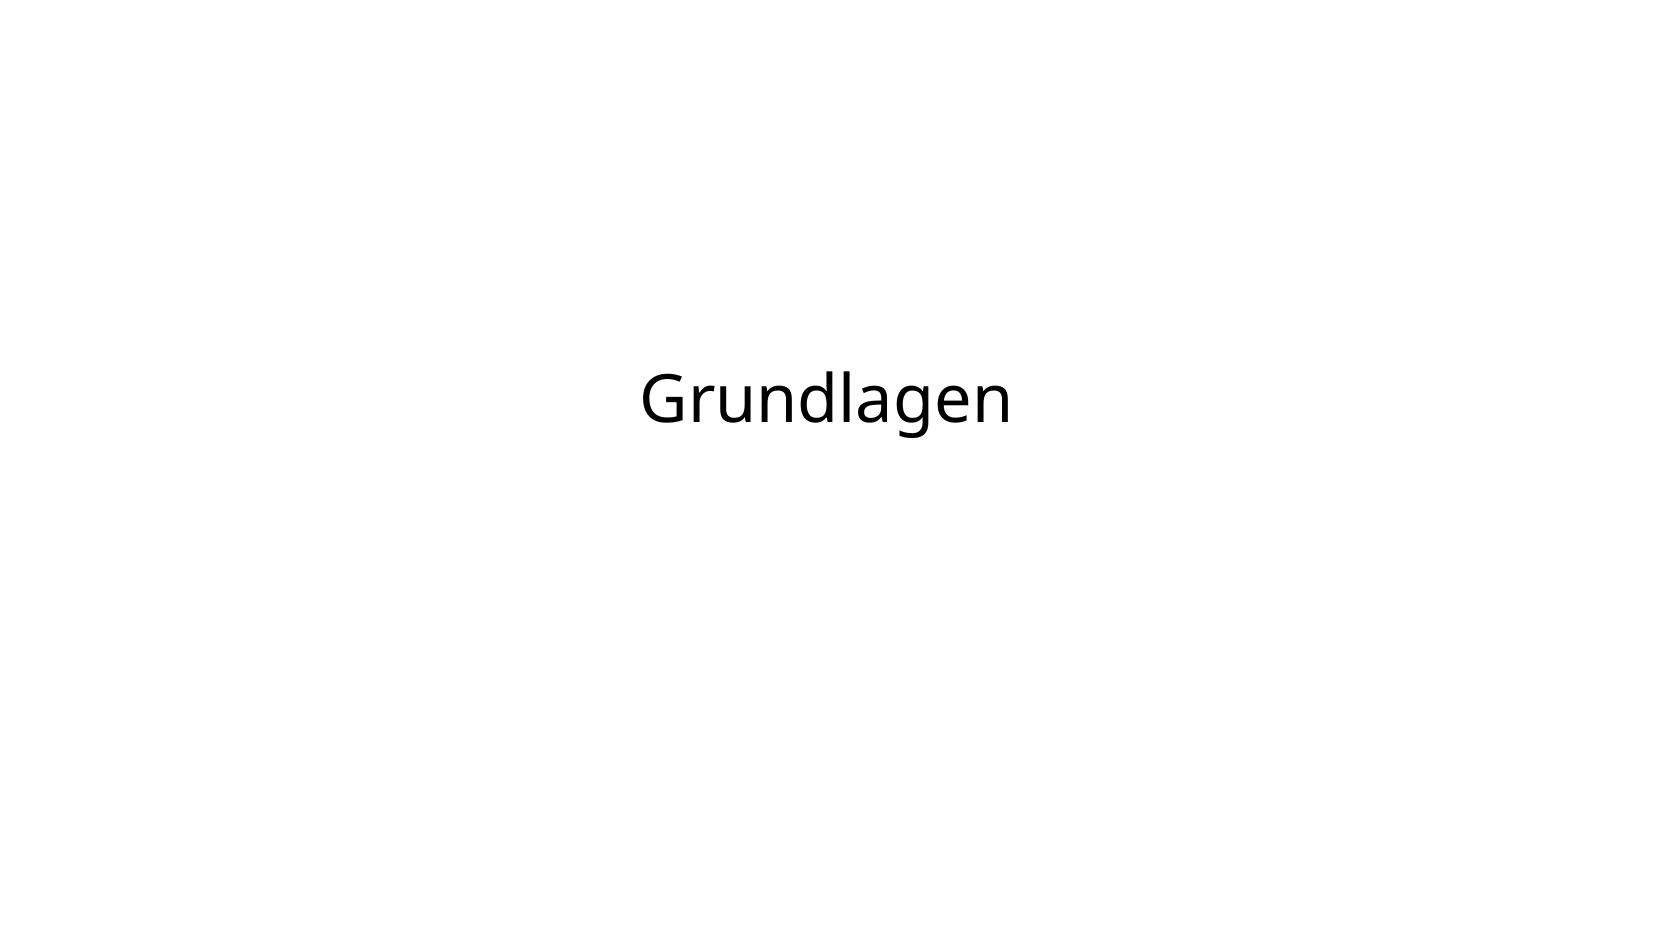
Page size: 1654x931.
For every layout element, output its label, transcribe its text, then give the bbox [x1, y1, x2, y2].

subtitle Grundlagen [82, 37, 1571, 757]
